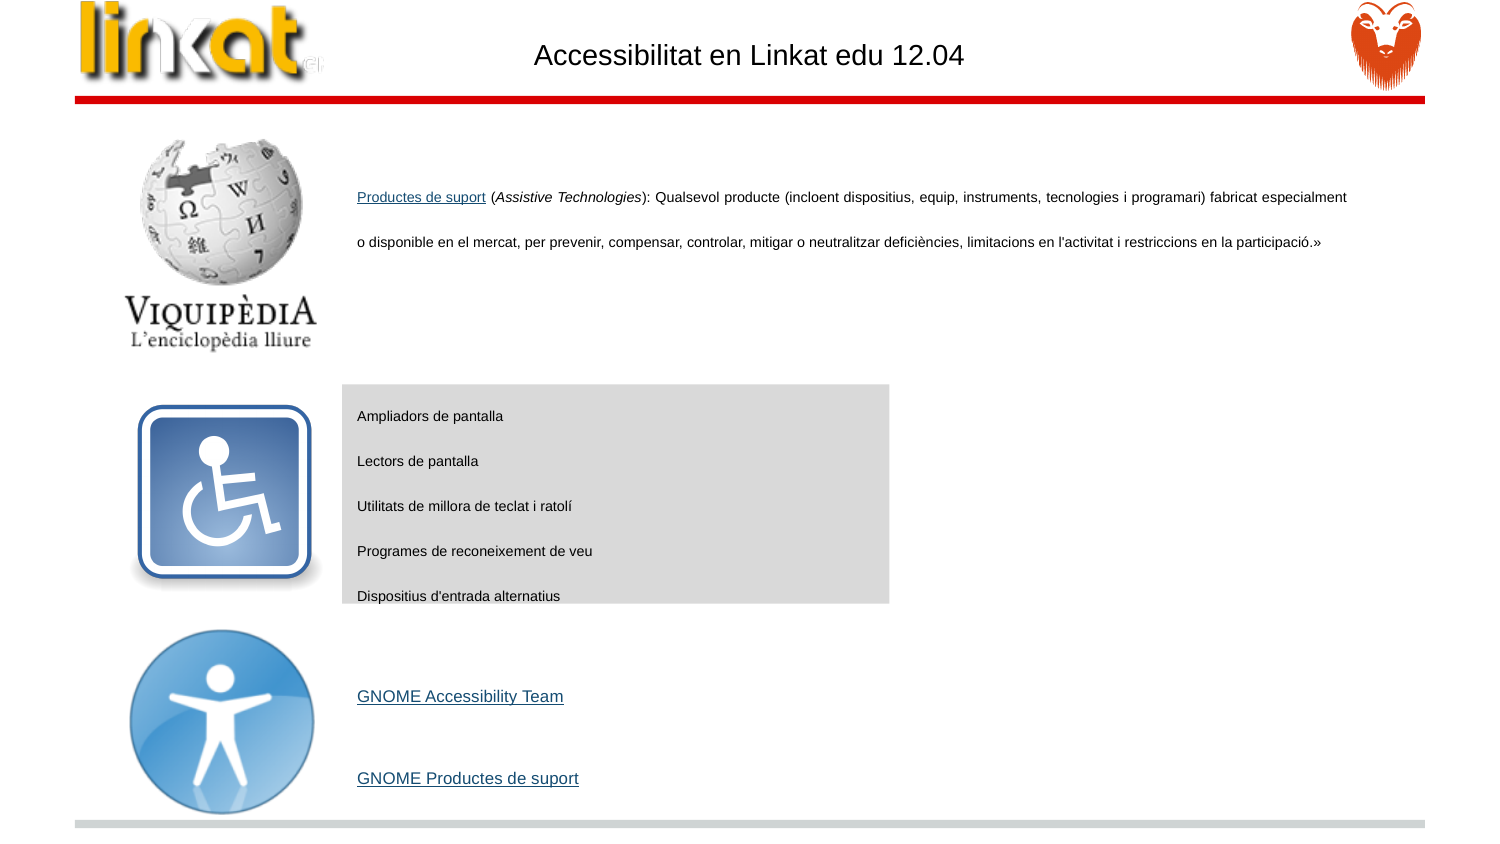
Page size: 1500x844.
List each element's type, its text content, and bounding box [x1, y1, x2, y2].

picture [1347, 0, 1425, 93]
text_box Productes de suport (Assistive Technologies): Qualsevol producte (incloent dispositius, equip, instruments, tecnologies i programari) fabricat especialment o disponible en el mercat, per prevenir, compensar, controlar, mitigar o neutralitzar deficiències, limitacions en l'activitat i restriccions en la participació.» [342, 147, 1364, 350]
text_box GNOME Accessibility Team [342, 658, 755, 726]
text_box Ampliadors de pantalla Lectors de pantalla Utilitats de millora de teclat i ratolí Programes de reconeixement de veu Dispositius d'entrada alternatius [342, 384, 890, 604]
picture [121, 392, 324, 595]
picture [129, 629, 315, 815]
text_box GNOME Productes de suport [342, 726, 805, 815]
picture [116, 116, 328, 359]
picture [75, 0, 324, 101]
